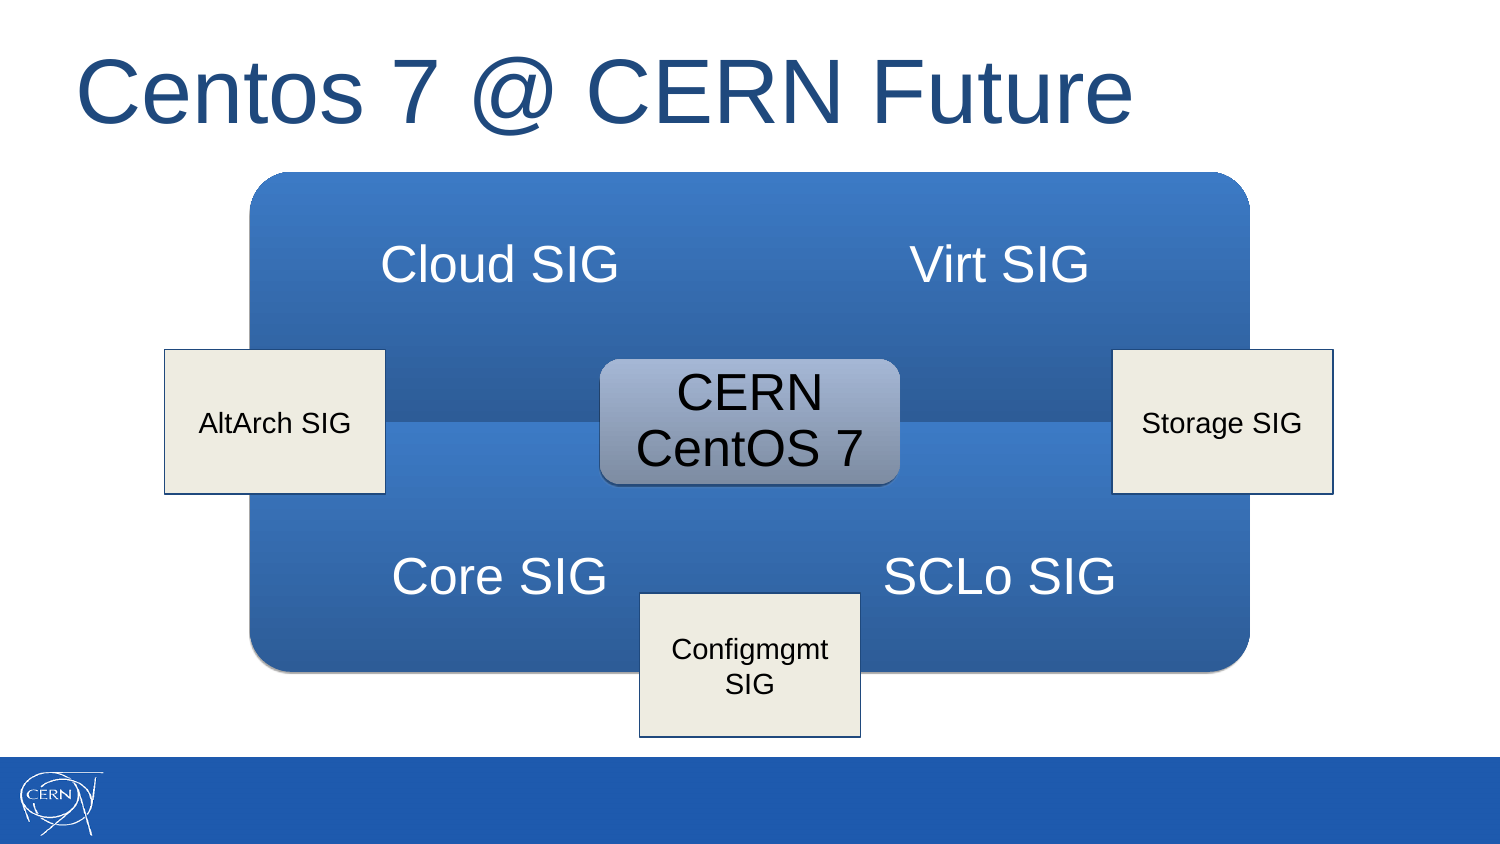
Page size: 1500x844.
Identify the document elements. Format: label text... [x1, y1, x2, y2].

text_box SCLo SIG [750, 484, 1250, 672]
text_box [386, 359, 1111, 485]
text_box Storage SIG [1111, 349, 1333, 494]
title Centos 7 @ CERN Future [75, 28, 1425, 145]
picture [0, 757, 1500, 844]
text_box AltArch SIG [164, 349, 386, 494]
text_box Core SIG [249, 484, 750, 672]
text_box CERN CentOS 7 [608, 365, 892, 479]
text_box Cloud SIG [249, 171, 750, 360]
text_box Configmgmt SIG [639, 592, 861, 737]
text_box Virt SIG [750, 171, 1250, 360]
